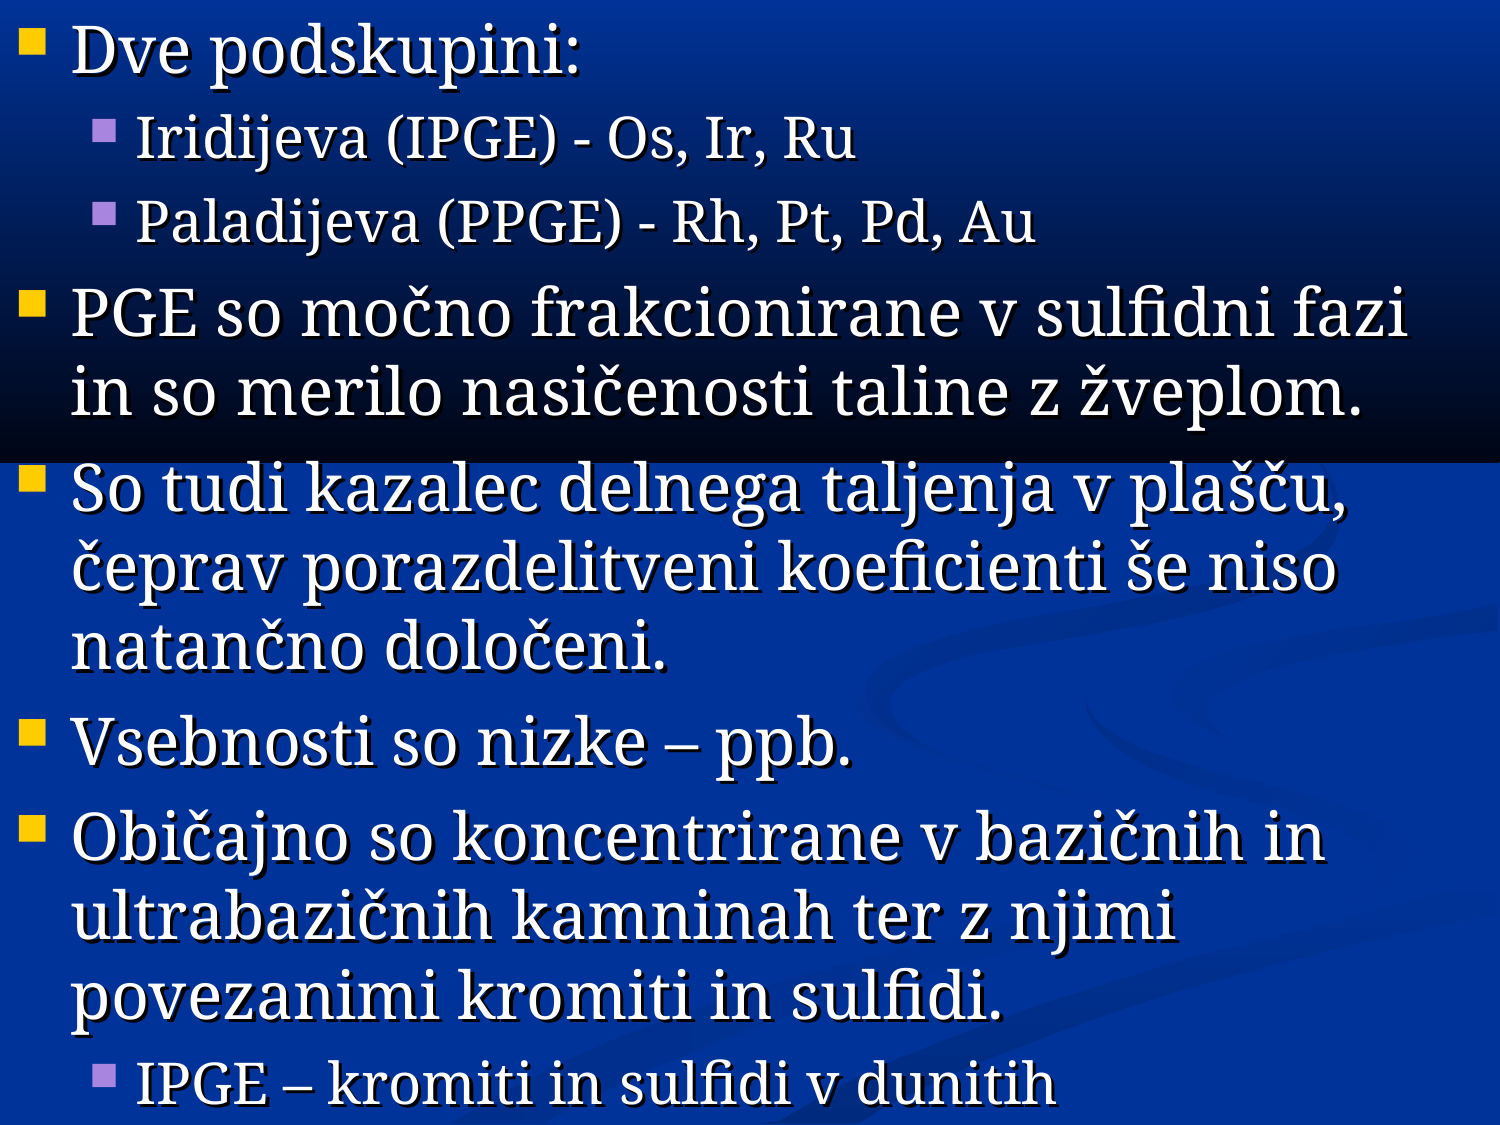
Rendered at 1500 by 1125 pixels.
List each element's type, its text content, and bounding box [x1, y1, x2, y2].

list Dve podskupini: Iridijeva (IPGE) - Os, Ir, Ru Paladijeva (PPGE) - Rh, Pt, Pd, Au PGE so močno frakcionirane v sulfidni fazi in so merilo nasičenosti taline z žveplom. So tudi kazalec delnega taljenja v plašču, čeprav porazdelitveni koeficienti še niso natančno določeni. Vsebnosti so nizke – ppb. Običajno so koncentrirane v bazičnih in ultrabazičnih kamninah ter z njimi povezanimi kromiti in sulfidi. IPGE – kromiti in sulfidi v dunitih PPGE – sulfidi Fe, Ni in Cu v noritih, gabbrih in dunitih. Analiziramo jih z NAA. [0, 0, 1500, 1125]
